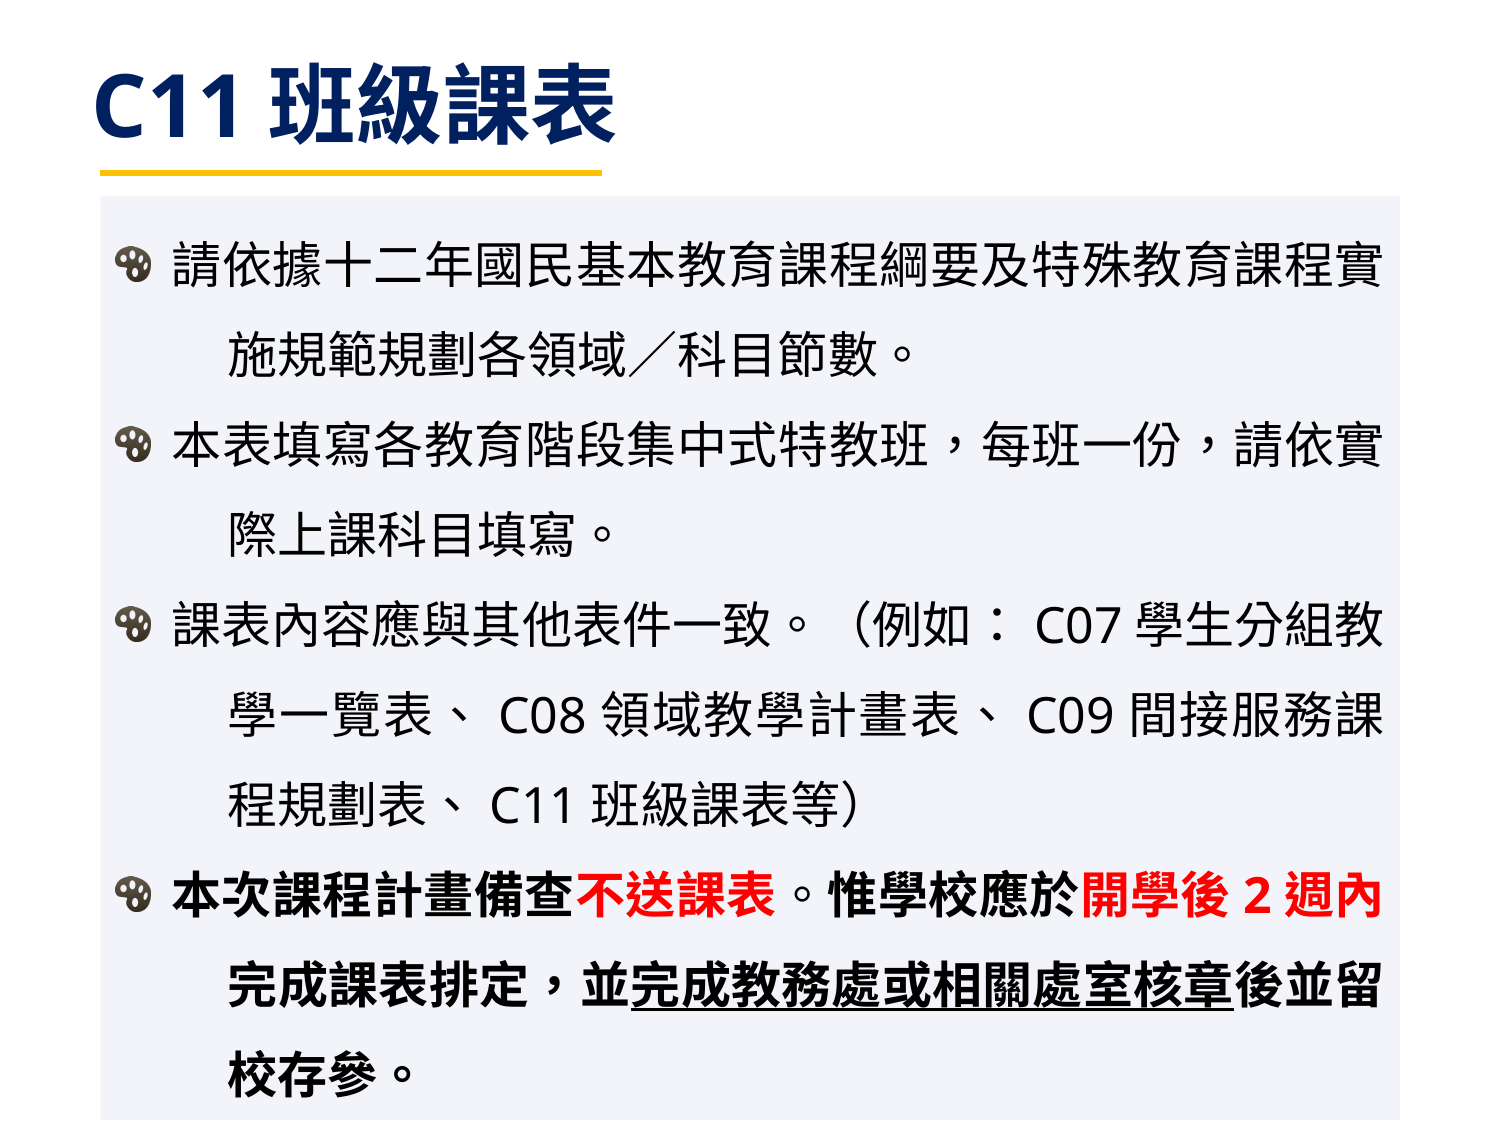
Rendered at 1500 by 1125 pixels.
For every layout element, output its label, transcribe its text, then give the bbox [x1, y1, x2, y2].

text_box 請依據十二年國民基本教育課程綱要及特殊教育課程實施規範規劃各領域／科目節數。 本表填寫各教育階段集中式特教班，每班一份，請依實際上課科目填寫。 課表內容應與其他表件一致。（例如：C07學生分組教學一覽表、C08領域教學計畫表、C09間接服務課程規劃表、C11班級課表等） 本次課程計畫備查不送課表。惟學校應於開學後2週內完成課表排定，並完成教務處或相關處室核章後並留校存參。 [100, 196, 1400, 1121]
text_box C11班級課表 [76, 42, 625, 164]
